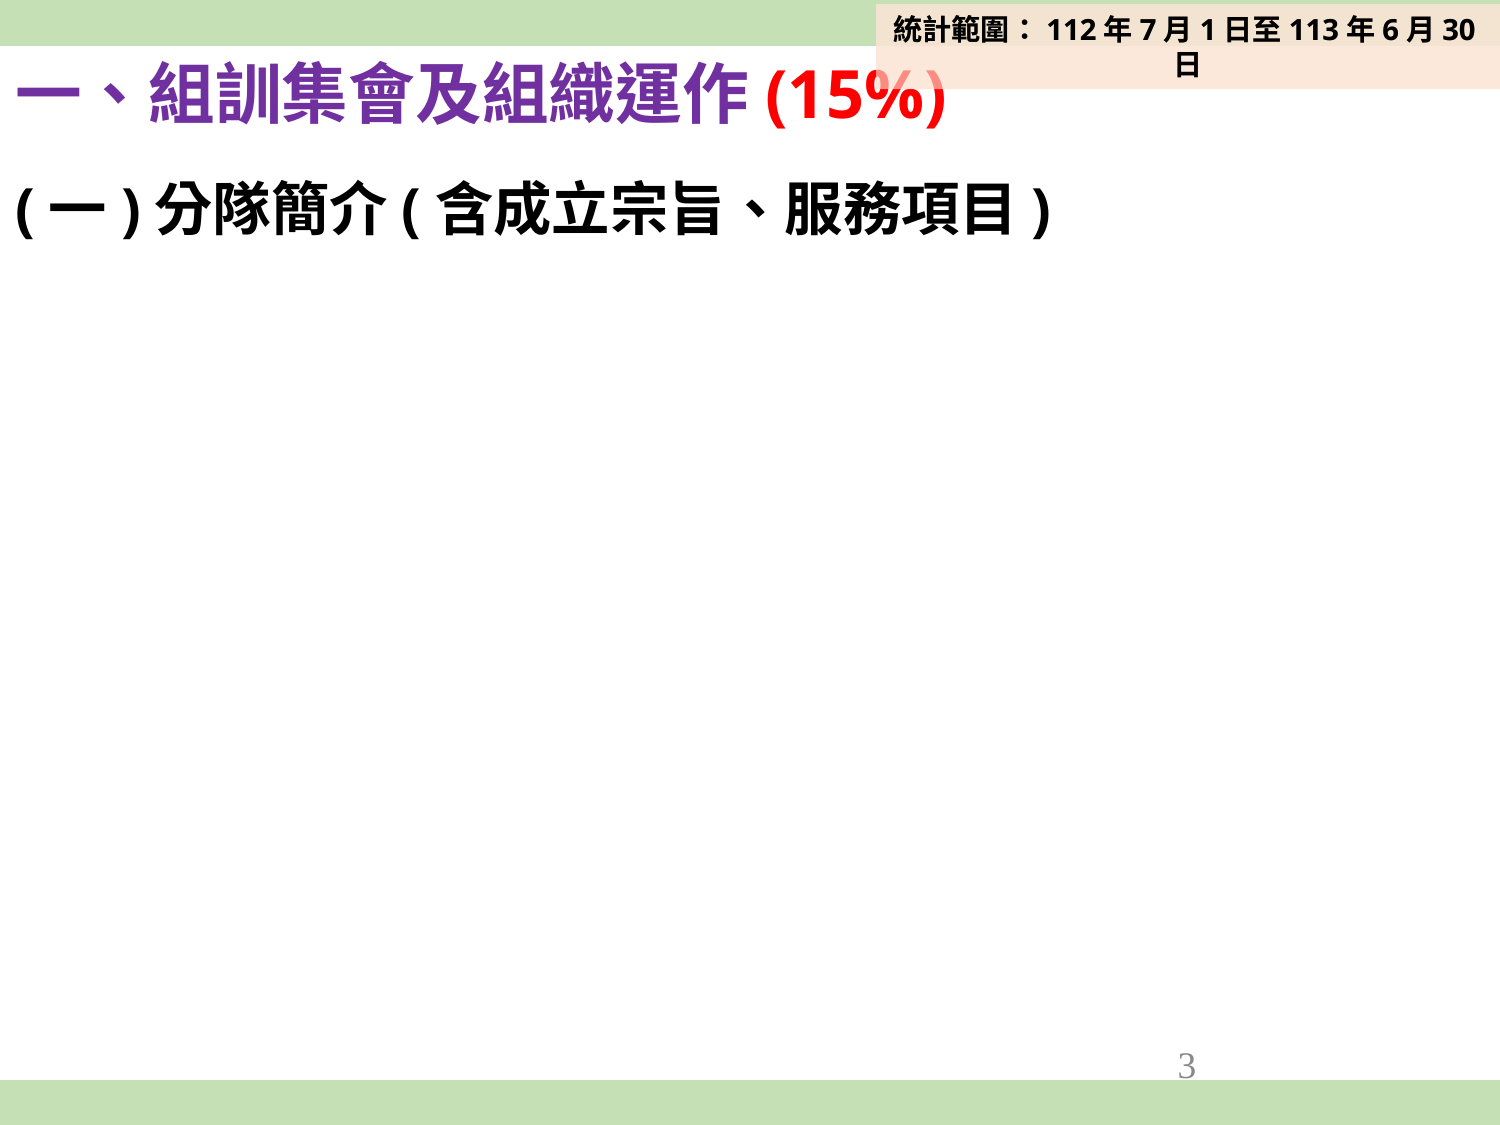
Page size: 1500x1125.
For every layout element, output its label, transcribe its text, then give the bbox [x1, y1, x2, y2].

text_box <編號> [1162, 1033, 1500, 1093]
text_box 一、組訓集會及組織運作(15%) [0, 53, 1032, 161]
text_box 統計範圍：112年7月1日至113年6月30日 [876, 4, 1500, 89]
text_box (一)分隊簡介(含成立宗旨、服務項目) [0, 164, 1118, 251]
